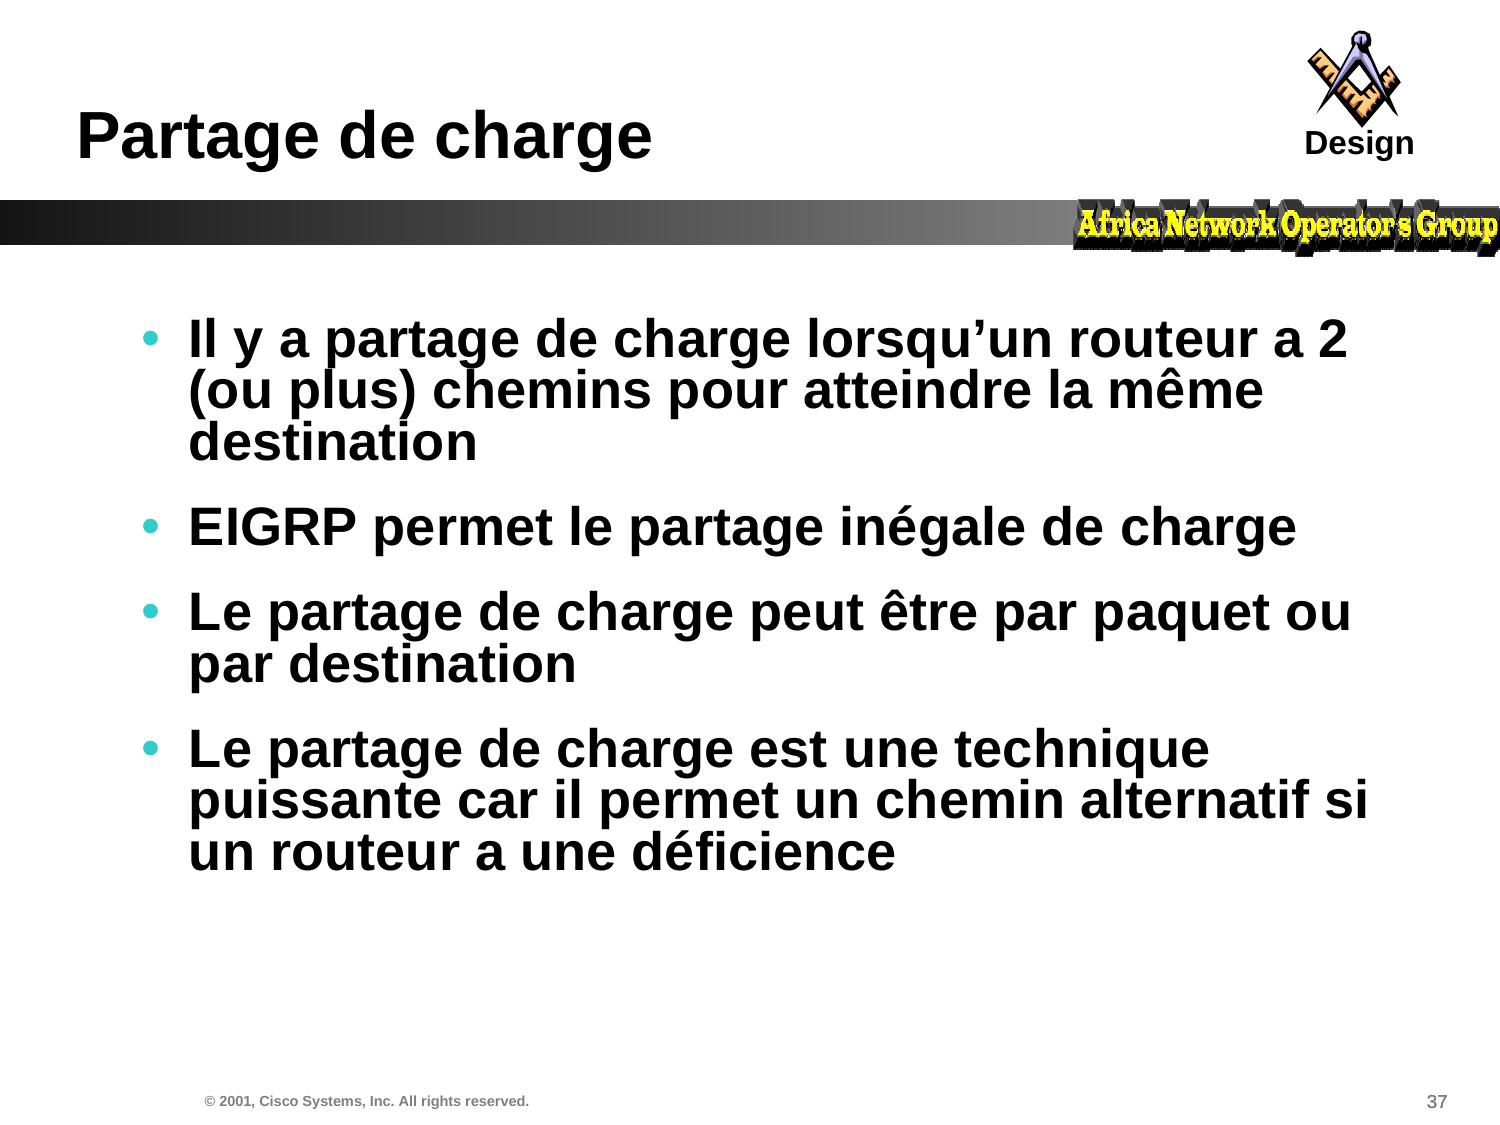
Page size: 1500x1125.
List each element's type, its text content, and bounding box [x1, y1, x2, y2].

text_box Design [1292, 118, 1428, 168]
picture [1307, 29, 1402, 118]
title Partage de charge [62, 41, 1314, 180]
list Il y a partage de charge lorsqu’un routeur a 2 (ou plus) chemins pour atteindre la même destination EIGRP permet le partage inégale de charge Le partage de charge peut être par paquet ou par destination Le partage de charge est une technique puissante car il permet un chemin alternatif si un routeur a une déficience [112, 292, 1401, 905]
picture [1070, 180, 1500, 275]
